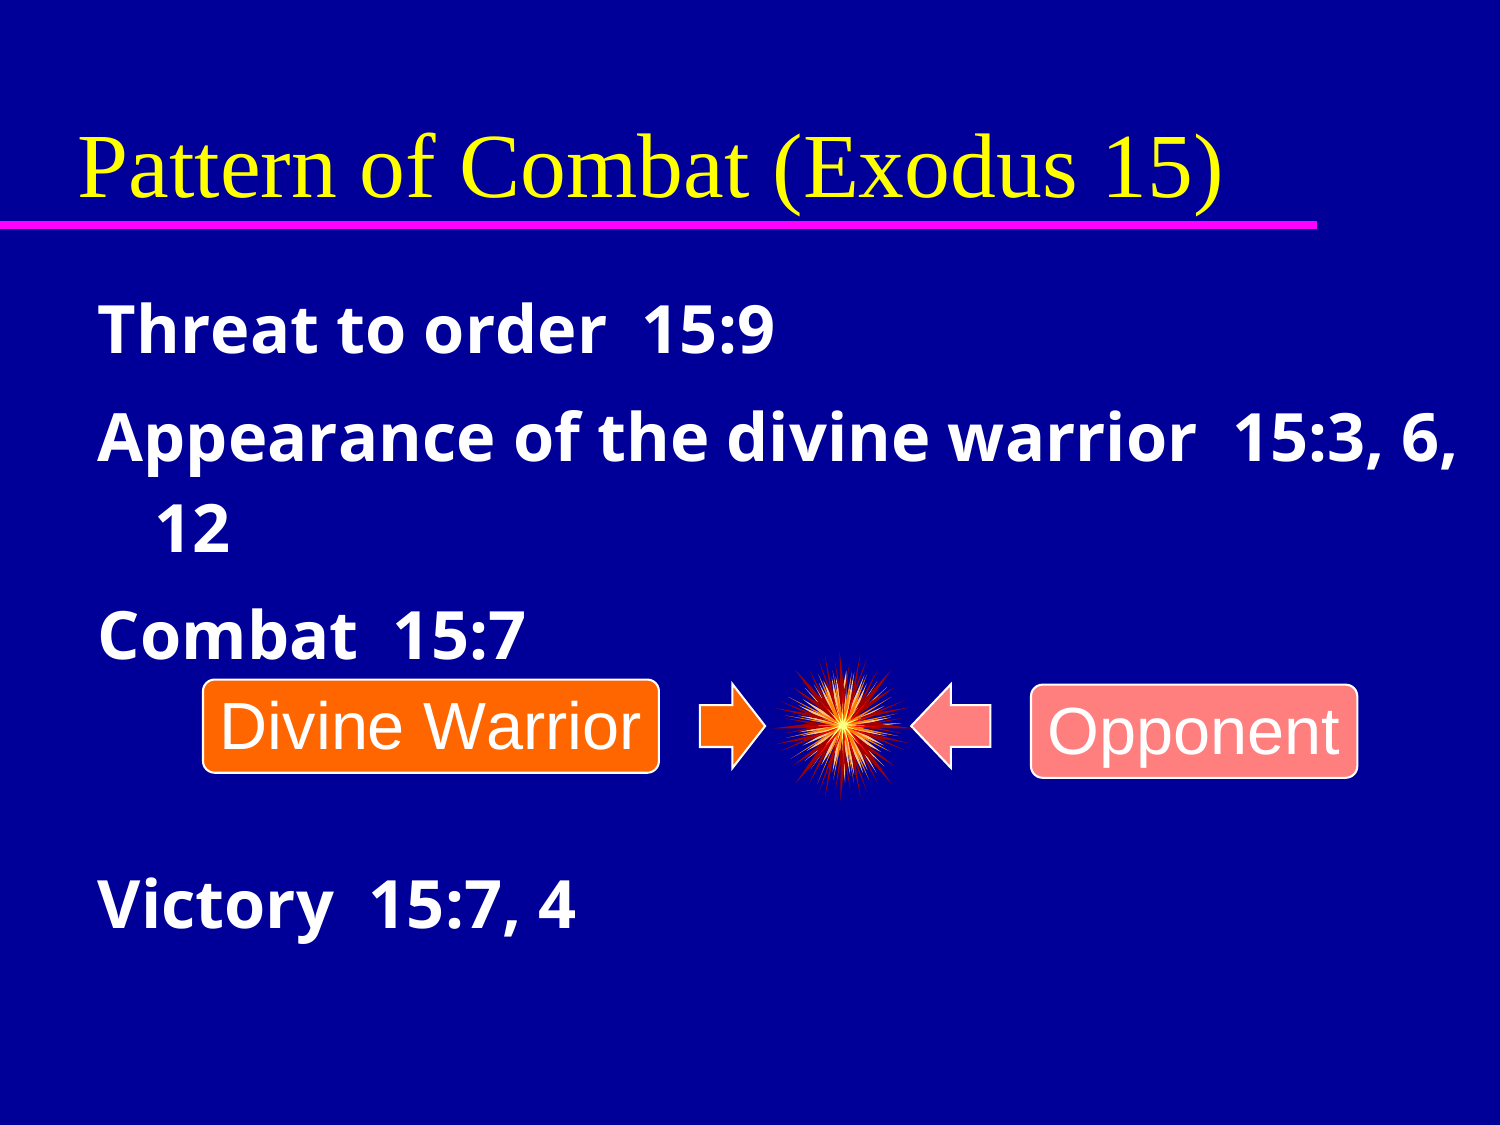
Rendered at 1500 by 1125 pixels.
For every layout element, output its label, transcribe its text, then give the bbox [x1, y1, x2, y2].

title Pattern of Combat (Exodus 15) [62, 43, 1338, 225]
list Threat to order 15:9 Appearance of the divine warrior 15:3, 6, 12 Combat 15:7 [82, 274, 1500, 663]
text_box [699, 684, 766, 769]
text_box Victory 15:7, 4 [82, 849, 1500, 975]
text_box Opponent [1030, 684, 1358, 778]
text_box [773, 650, 991, 802]
text_box Divine Warrior [202, 679, 659, 773]
